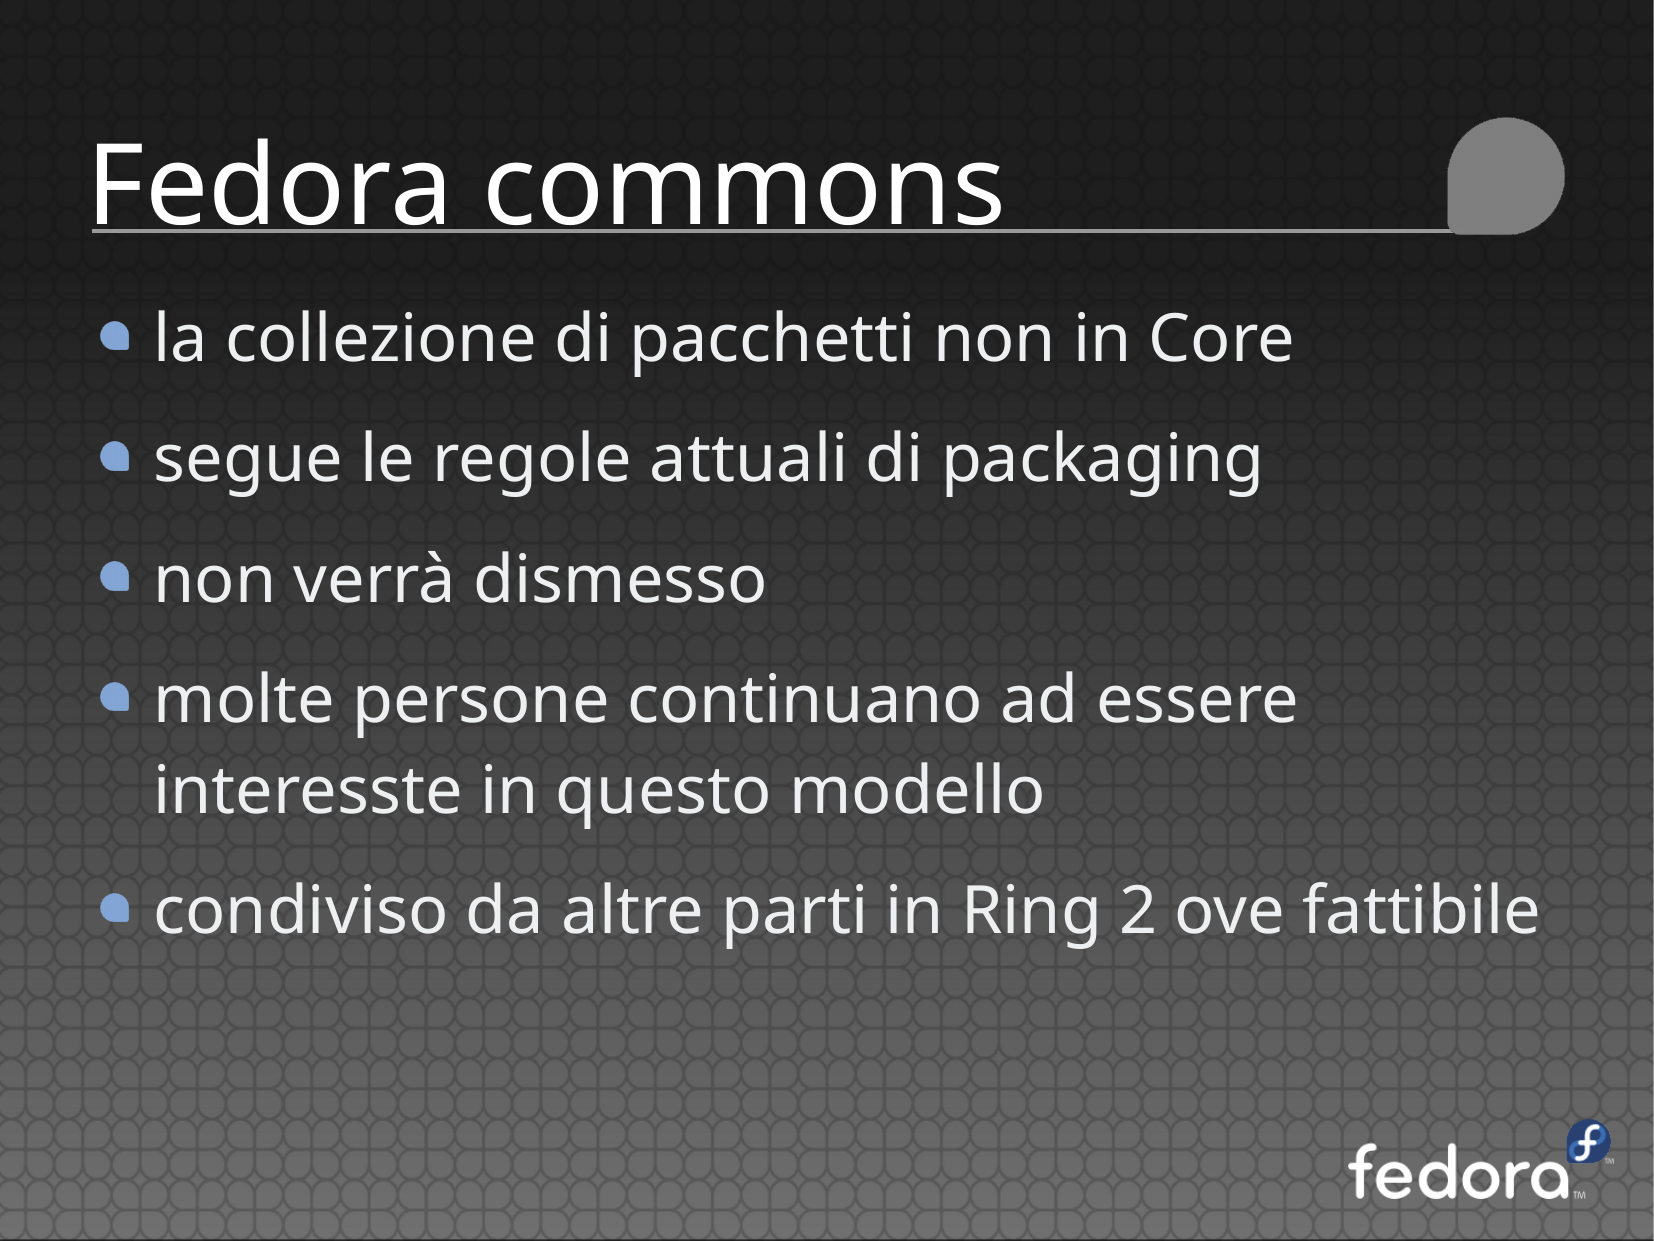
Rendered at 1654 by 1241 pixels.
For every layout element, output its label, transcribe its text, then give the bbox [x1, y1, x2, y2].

title Fedora commons [86, 112, 1576, 249]
picture [0, 0, 1654, 1241]
list la collezione di pacchetti non in Core segue le regole attuali di packaging non verrà dismesso molte persone continuano ad essere interesste in questo modello condiviso da altre parti in Ring 2 ove fattibile [82, 290, 1571, 1109]
